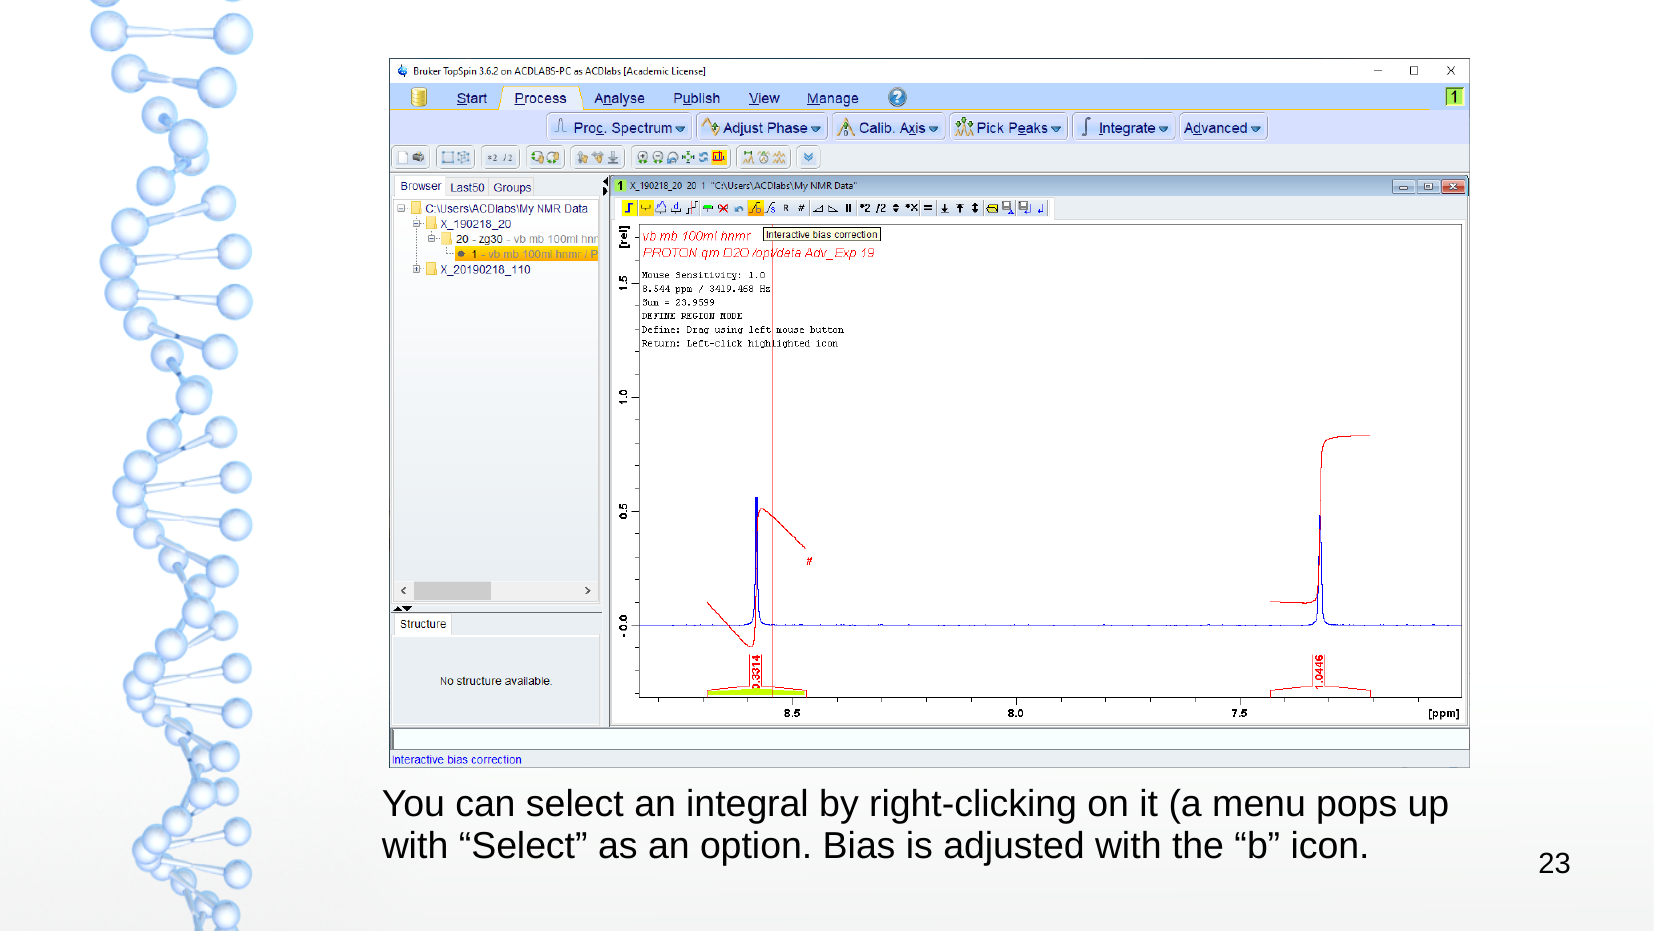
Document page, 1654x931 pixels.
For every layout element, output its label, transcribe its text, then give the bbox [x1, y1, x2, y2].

text_box You can select an integral by right-clicking on it (a menu pops up with “Select” as an option. Bias is adjusted with the “b” icon. [367, 775, 1465, 875]
picture [0, 0, 1654, 931]
